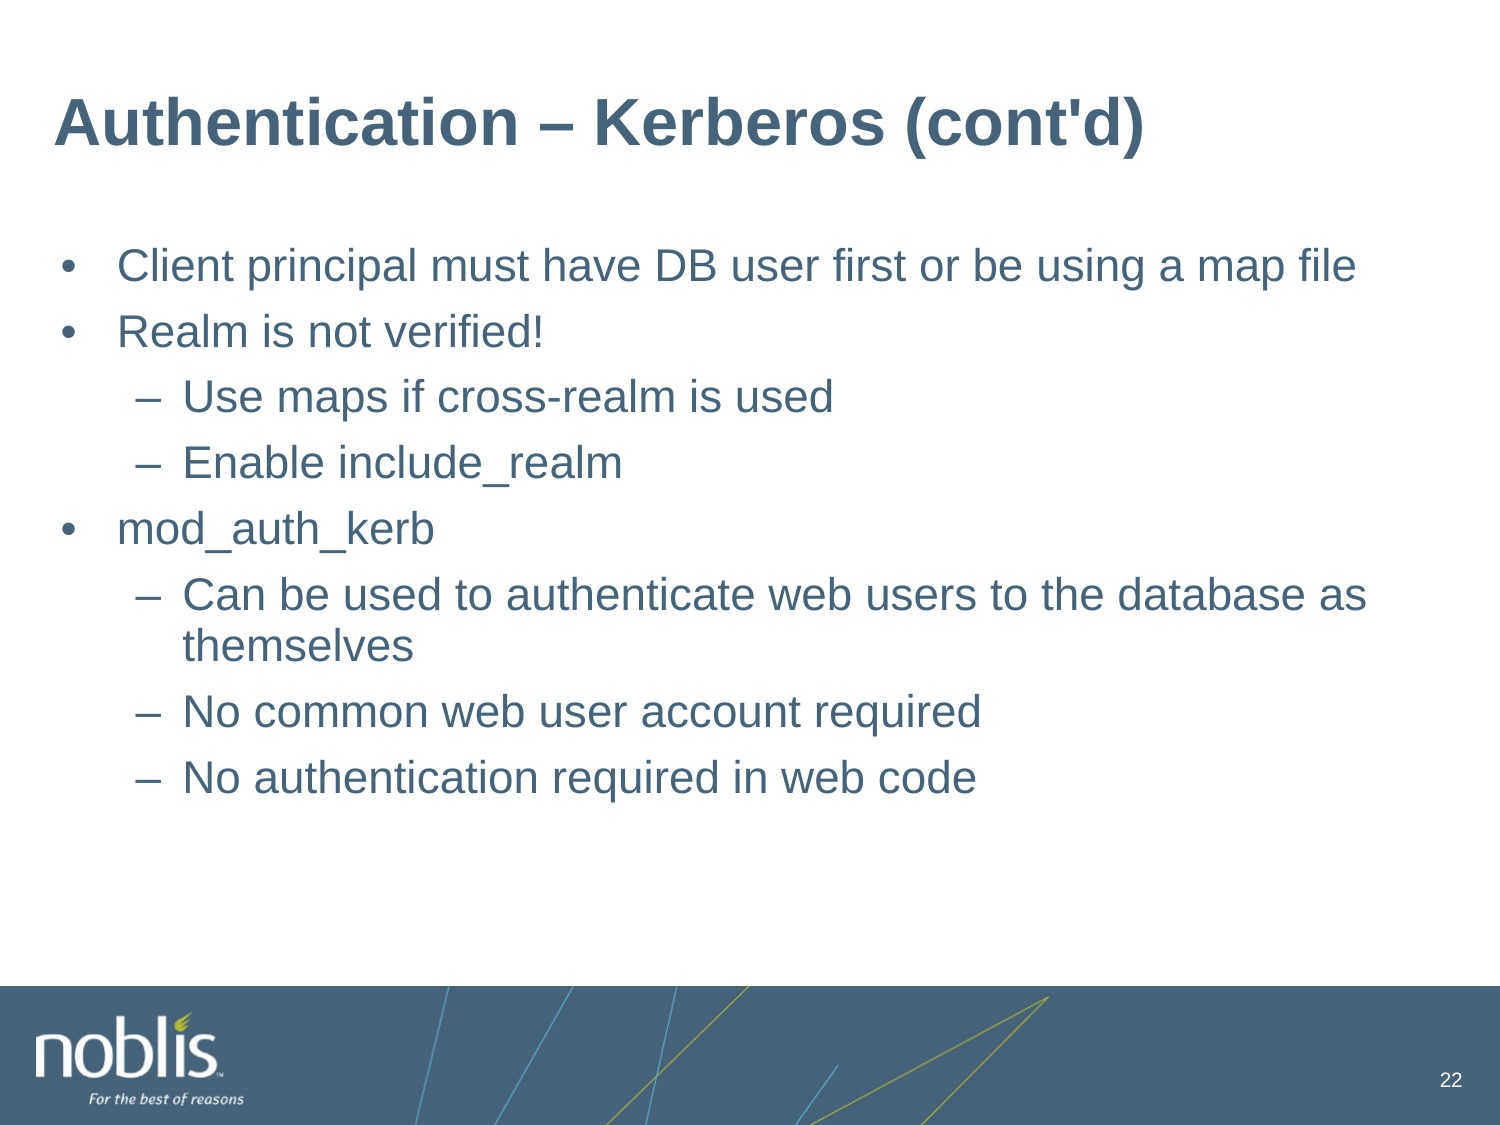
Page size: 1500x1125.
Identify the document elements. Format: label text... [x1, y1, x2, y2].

picture [0, 986, 1500, 1125]
list Client principal must have DB user first or be using a map file Realm is not verified! Use maps if cross-realm is used Enable include_realm mod_auth_kerb Can be used to authenticate web users to the database as themselves No common web user account required No authentication required in web code [60, 239, 1437, 968]
title Authentication – Kerberos (cont'd) [53, 38, 1438, 211]
